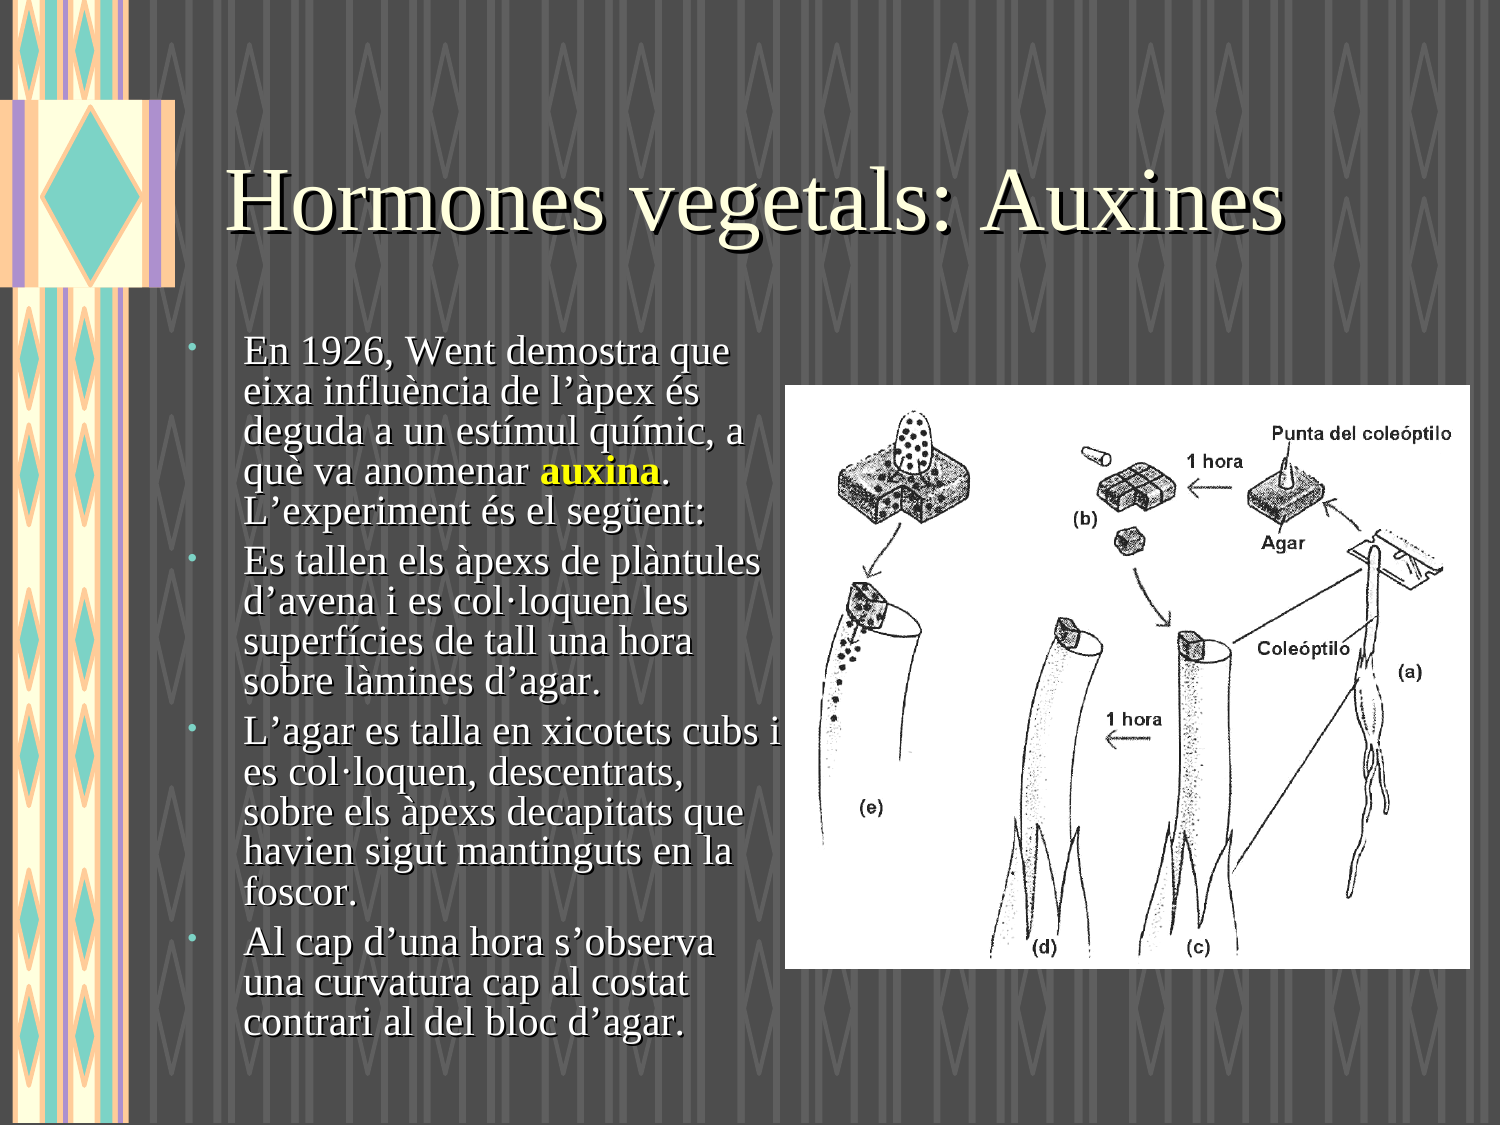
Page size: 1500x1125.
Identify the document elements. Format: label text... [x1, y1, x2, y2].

picture [785, 385, 1470, 969]
list En 1926, Went demostra que eixa influència de l’àpex és deguda a un estímul químic, a què va anomenar auxina. L’experiment és el següent: Es tallen els àpexs de plàntules d’avena i es col·loquen les superfícies de tall una hora sobre làmines d’agar. L’agar es talla en xicotets cubs i es col·loquen, descentrats, sobre els àpexs decapitats que havien sigut mantinguts en la foscor. Al cap d’una hora s’observa una curvatura cap al costat contrari al del bloc d’agar. [171, 324, 797, 1083]
title Hormones vegetals: Auxines [209, 99, 1485, 288]
